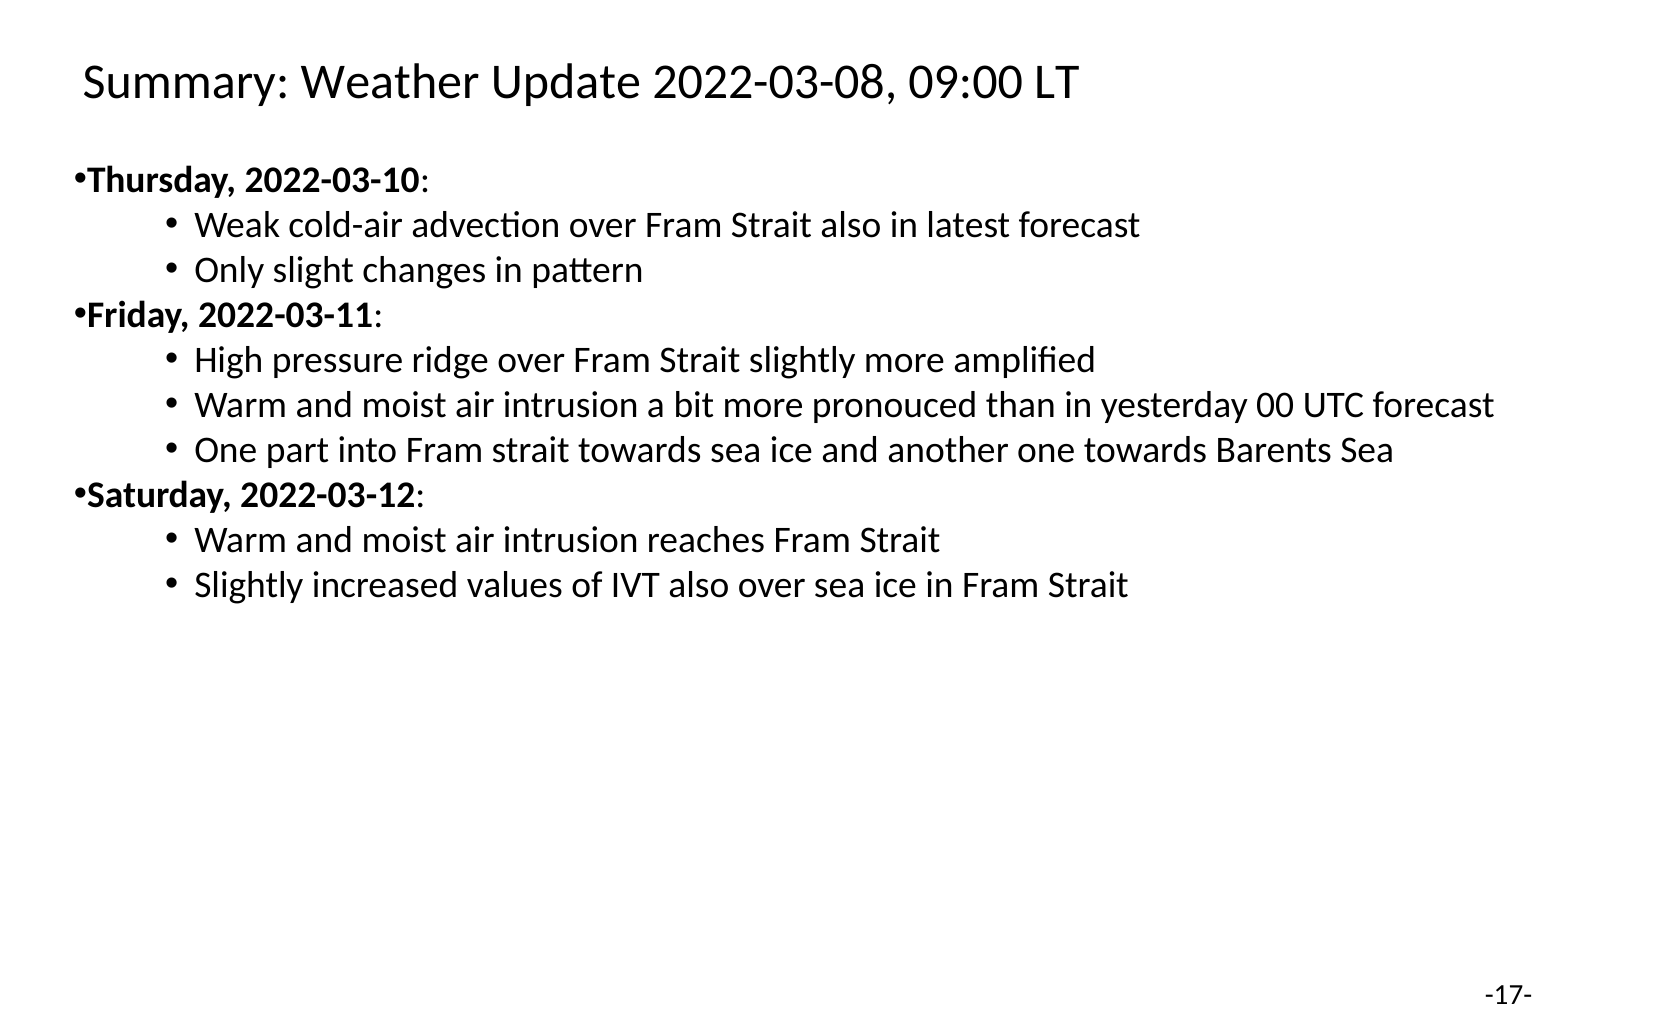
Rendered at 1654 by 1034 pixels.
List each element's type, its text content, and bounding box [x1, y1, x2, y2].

title Summary: Weather Update 2022-03-08, 09:00 LT [82, 41, 1571, 116]
text_box Thursday, 2022-03-10: Weak cold-air advection over Fram Strait also in latest forecast Only slight changes in pattern Friday, 2022-03-11: High pressure ridge over Fram Strait slightly more amplified Warm and moist air intrusion a bit more pronouced than in yesterday 00 UTC forecast One part into Fram strait towards sea ice and another one towards Barents Sea Saturday, 2022-03-12: Warm and moist air intrusion reaches Fram Strait Slightly increased values of IVT also over sea ice in Fram Strait [58, 147, 1595, 945]
